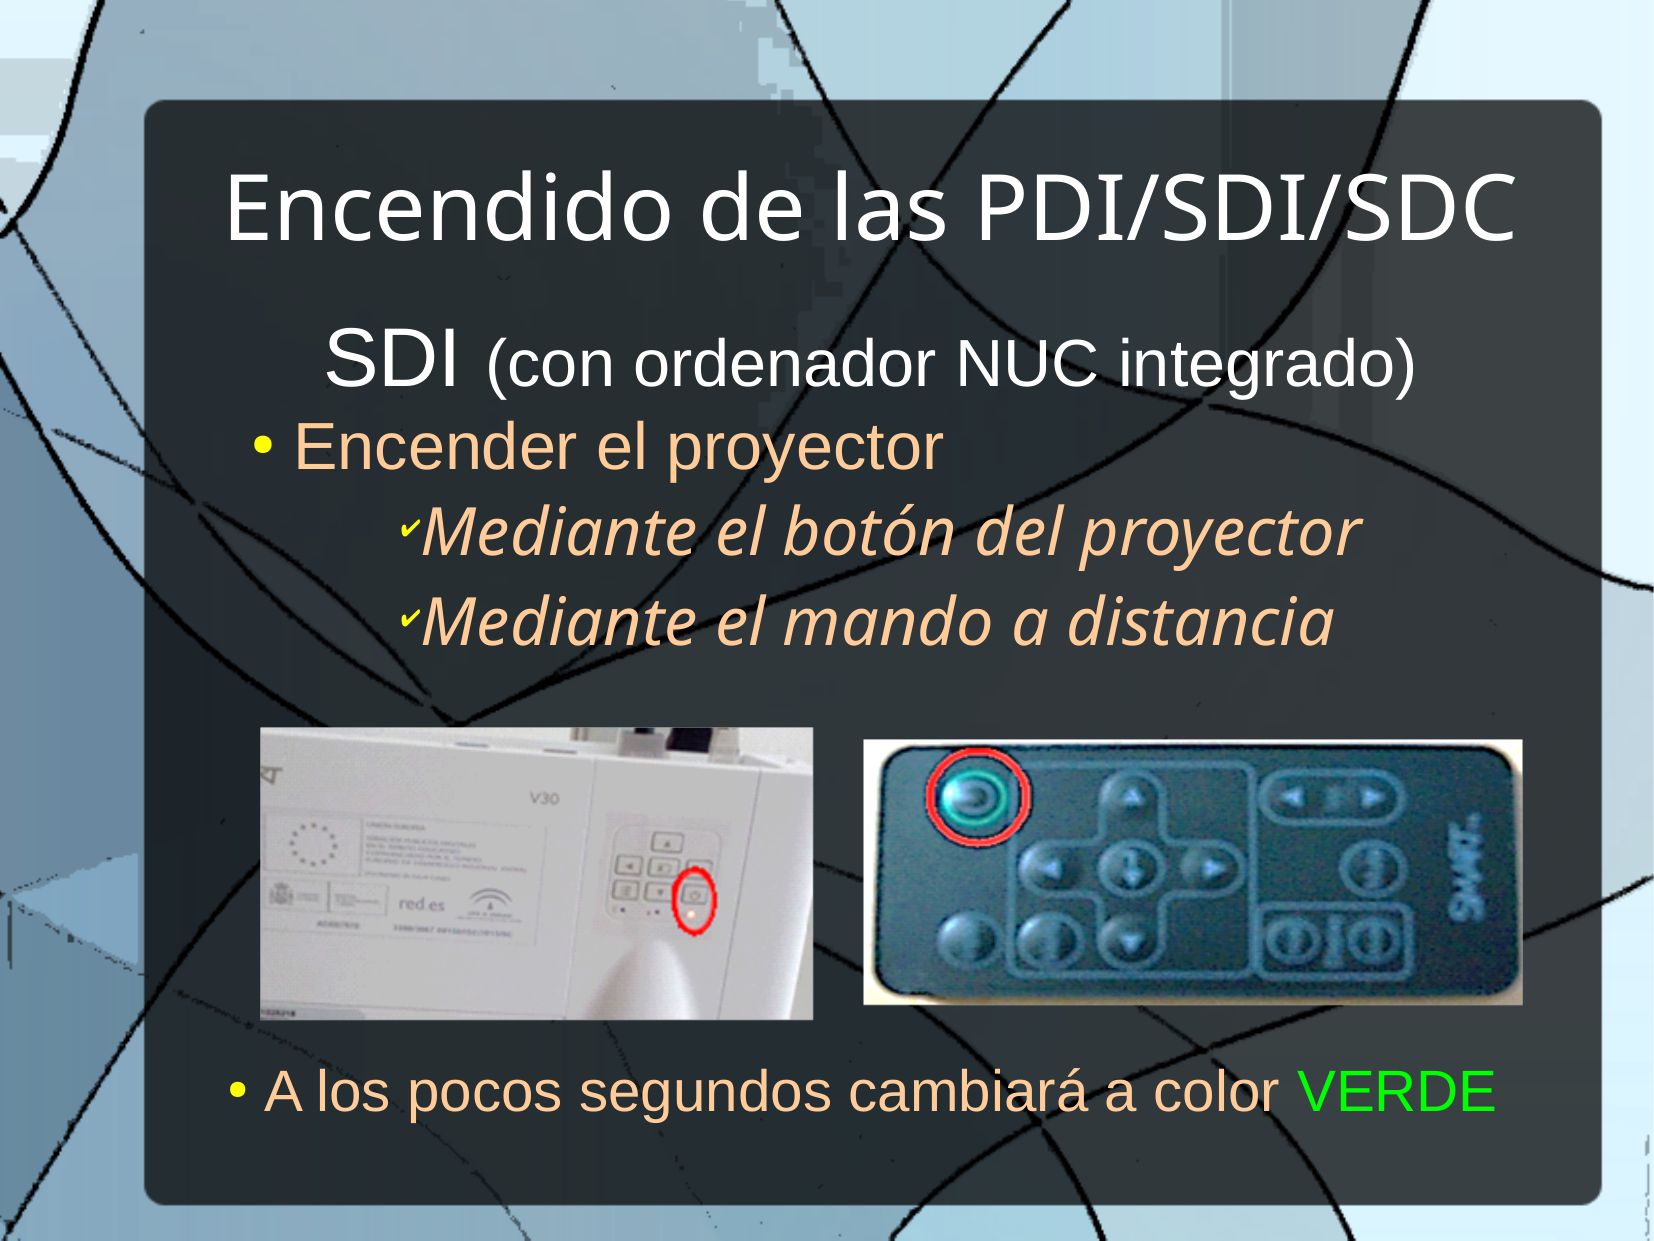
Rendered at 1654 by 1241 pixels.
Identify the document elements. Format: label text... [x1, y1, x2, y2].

text_box A los pocos segundos cambiará a color VERDE [212, 1051, 1560, 1145]
text_box Encender el proyector Mediante el botón del proyector Mediante el mando a distancia [236, 401, 1477, 725]
title Encendido de las PDI/SDI/SDC [159, 112, 1583, 296]
list SDI (con ordenador NUC integrado) [159, 303, 1583, 402]
picture [0, 0, 1654, 1241]
